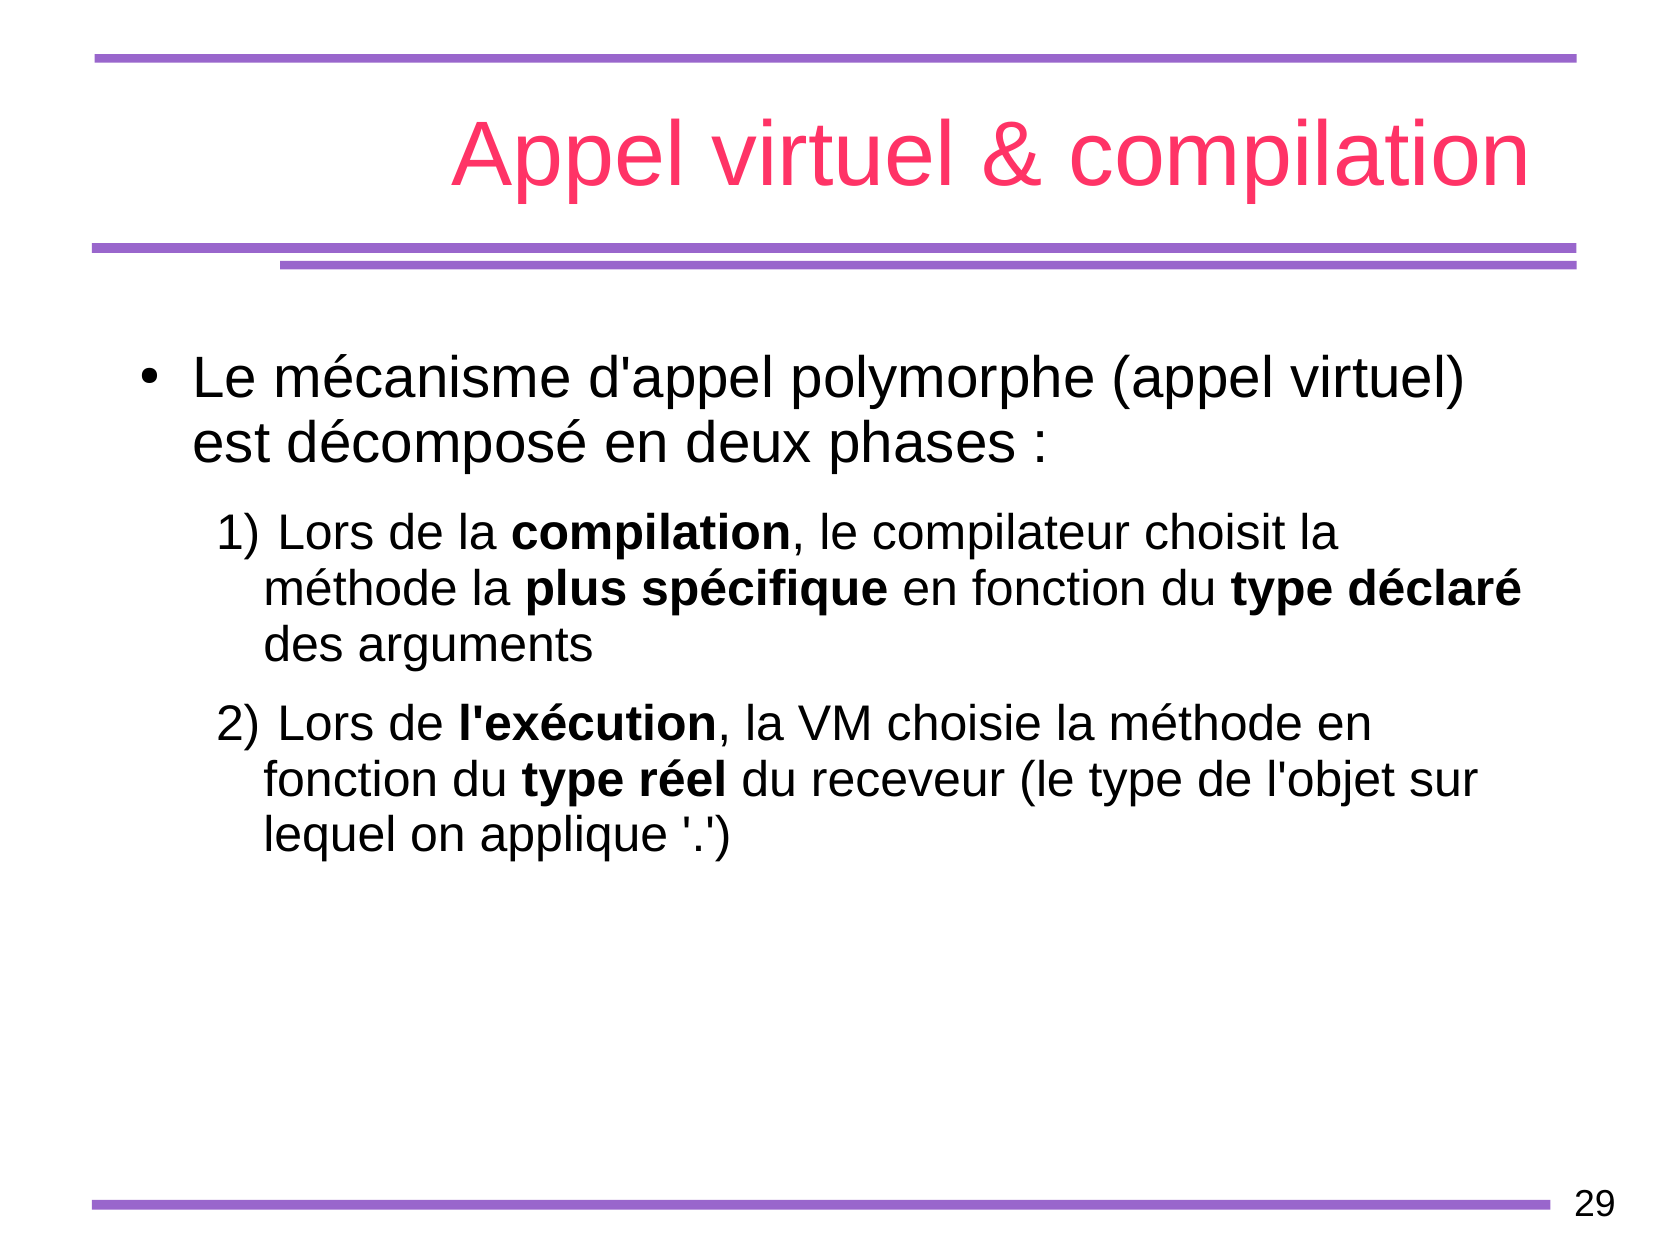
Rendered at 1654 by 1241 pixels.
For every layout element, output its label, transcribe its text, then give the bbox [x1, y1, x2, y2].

list Le mécanisme d'appel polymorphe (appel virtuel) est décomposé en deux phases : Lors de la compilation, le compilateur choisit la méthode la plus spécifique en fonction du type déclaré des arguments Lors de l'exécution, la VM choisie la méthode en fonction du type réel du receveur (le type de l'objet sur lequel on applique '.') [121, 344, 1534, 968]
title Appel virtuel & compilation [121, 49, 1534, 257]
